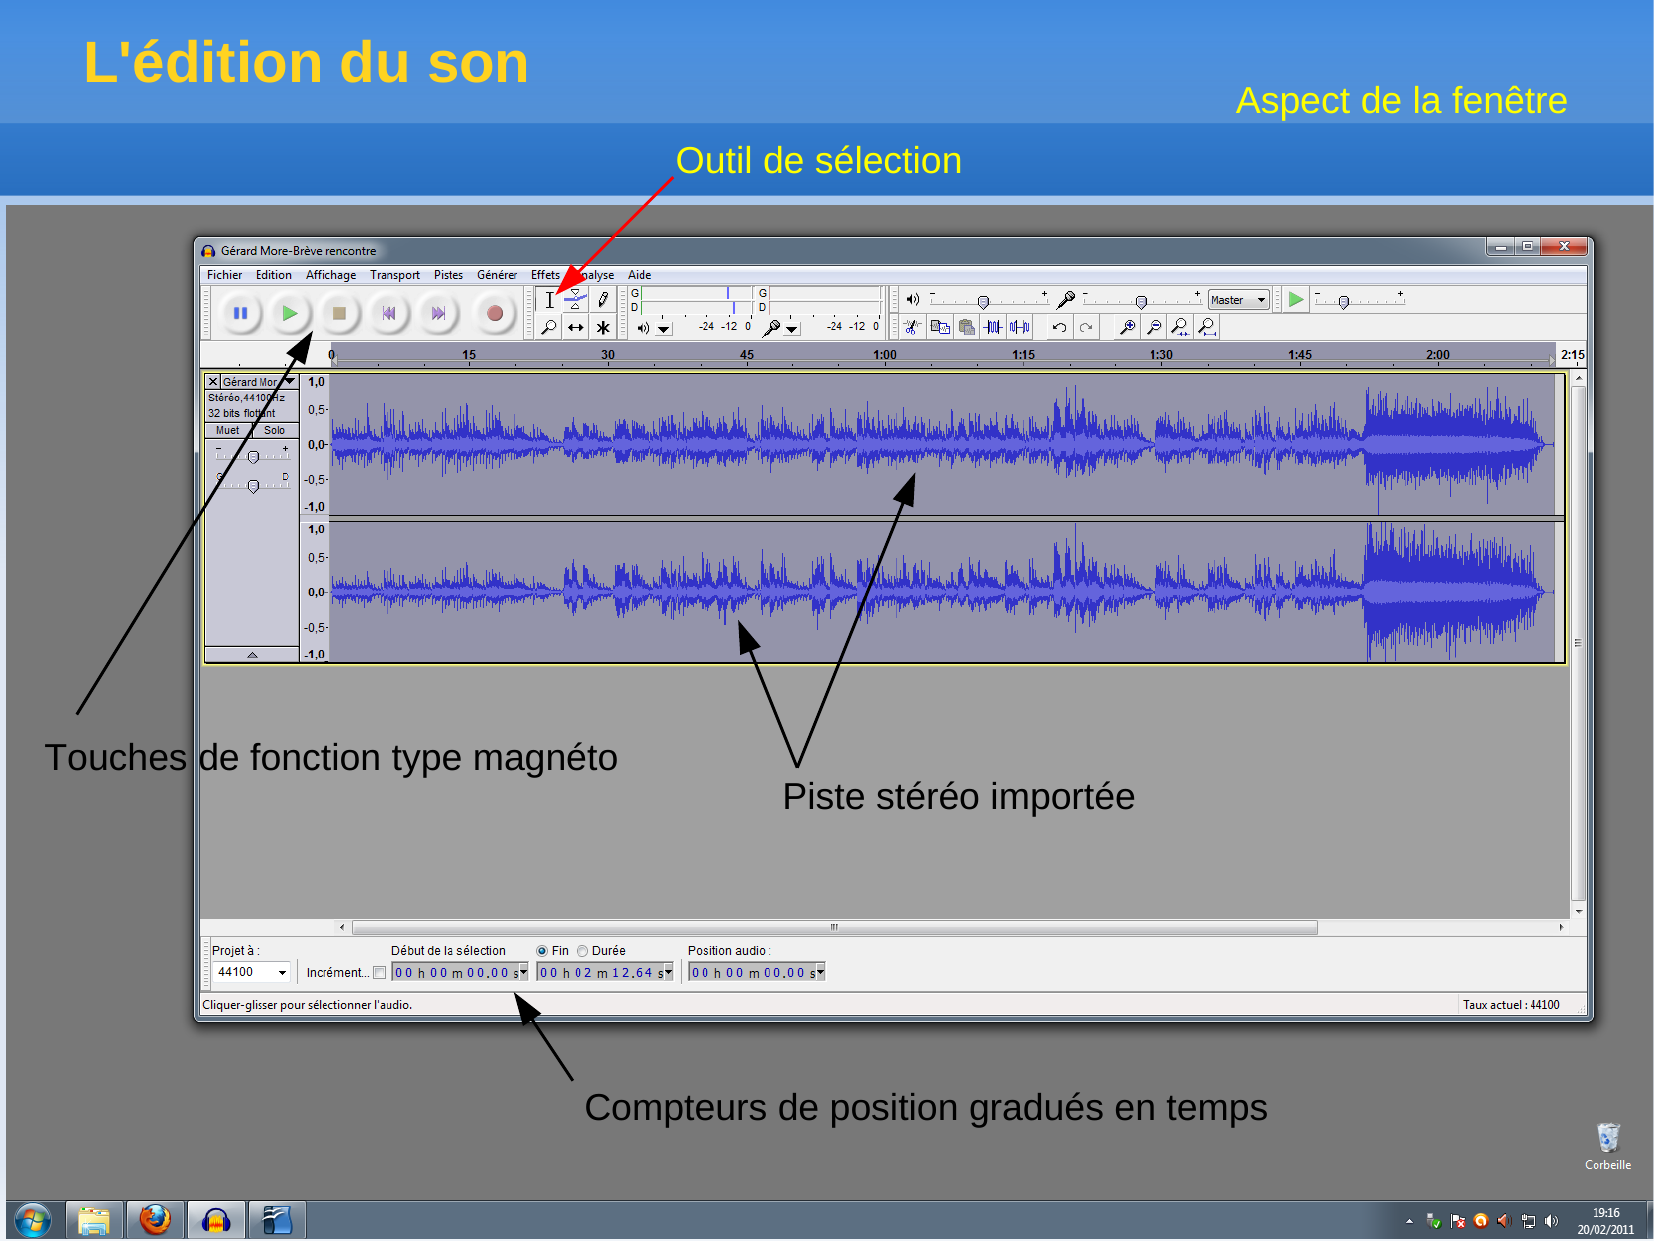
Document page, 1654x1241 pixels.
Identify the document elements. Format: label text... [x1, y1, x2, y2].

title L'édition du son [6, 17, 609, 107]
text_box Outil de sélection [660, 132, 978, 189]
text_box Touches de fonction type magnéto [29, 728, 634, 786]
text_box Aspect de la fenêtre [1210, 29, 1654, 129]
title [0, 206, 1654, 1241]
text_box Piste stéréo importée [767, 767, 1152, 825]
text_box Compteurs de position gradués en temps [569, 1079, 1284, 1136]
picture [0, 0, 1654, 1239]
